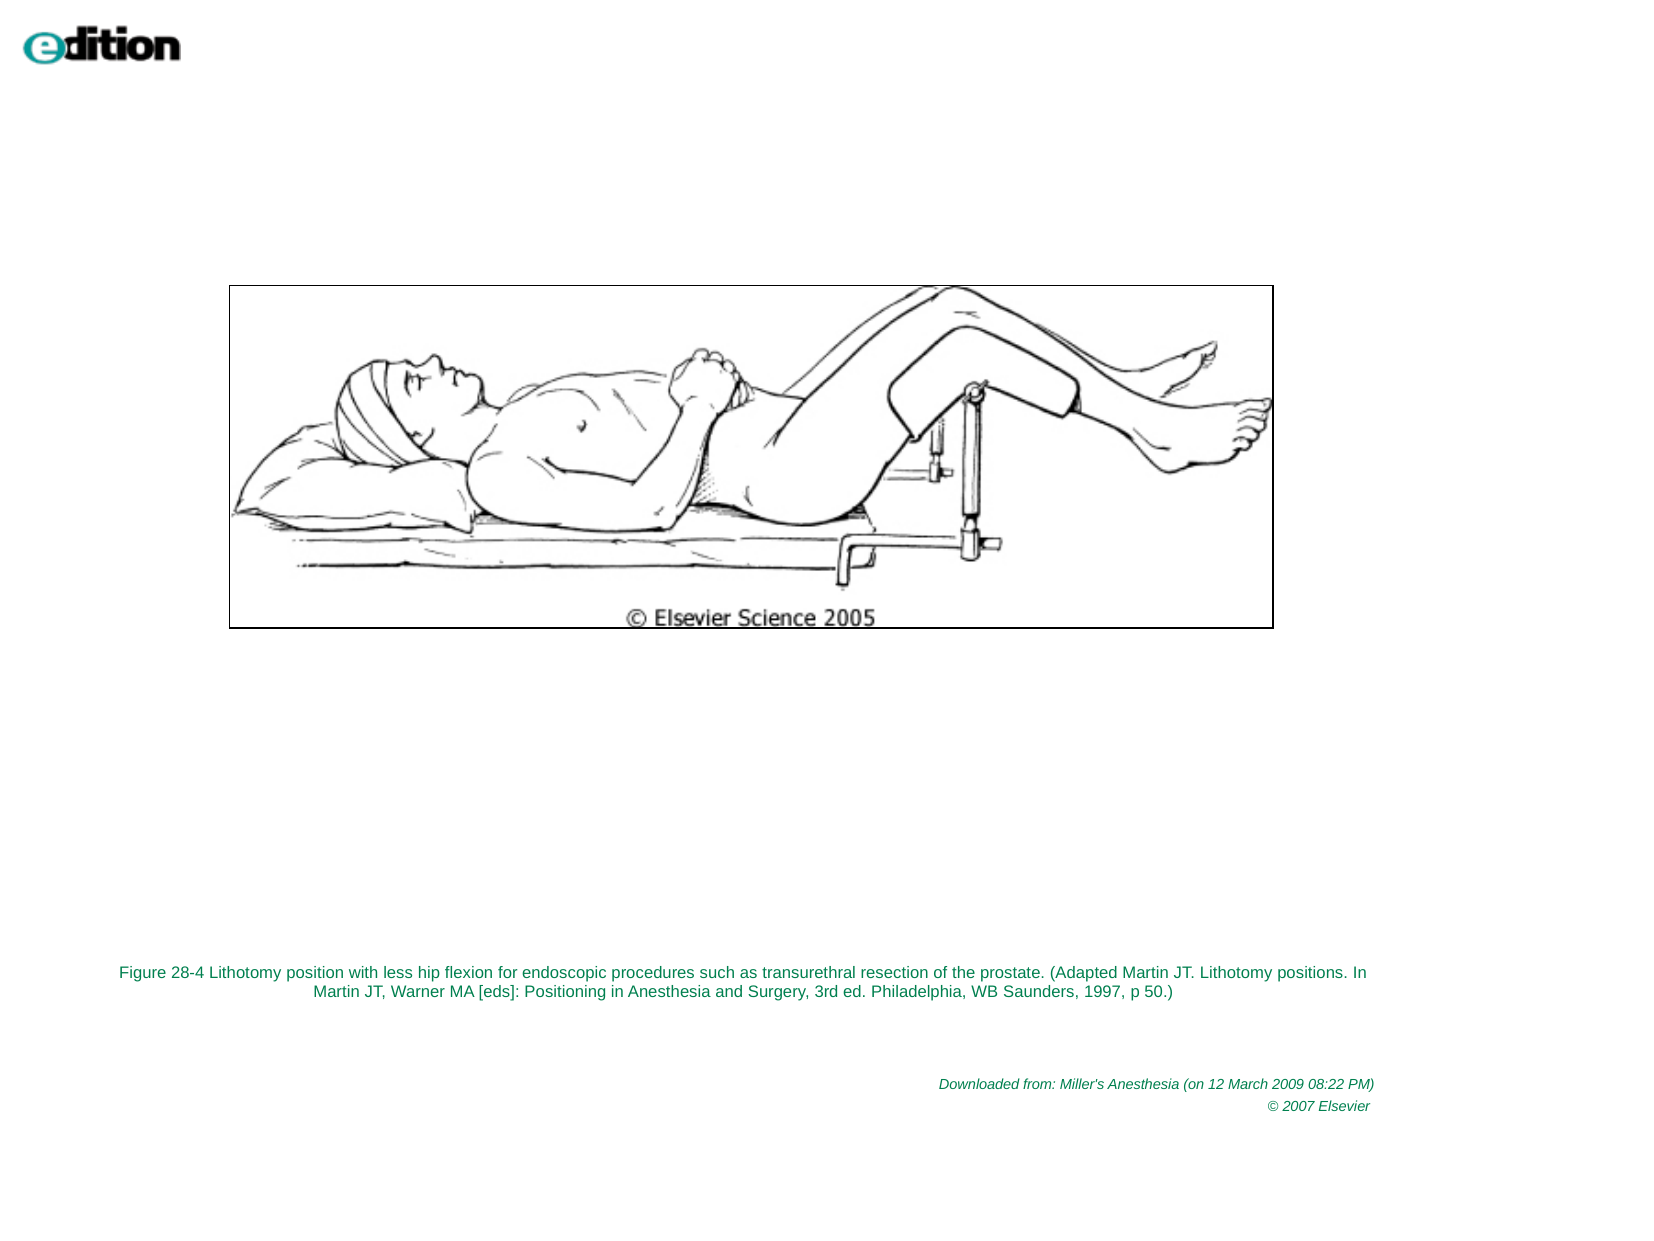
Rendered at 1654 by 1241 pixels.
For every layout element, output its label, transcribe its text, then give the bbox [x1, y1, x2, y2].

text_box © 2007 Elsevier [656, 1090, 1389, 1122]
picture [17, 18, 181, 71]
text_box Figure 28-4 Lithotomy position with less hip flexion for endoscopic procedures such as transurethral resection of the prostate. (Adapted Martin JT. Lithotomy positions. In Martin JT, Warner MA [eds]: Positioning in Anesthesia and Surgery, 3rd ed. Philadelphia, WB Saunders, 1997, p 50.) [100, 955, 1388, 1009]
picture [230, 286, 1273, 628]
text_box Downloaded from: Miller's Anesthesia (on 12 March 2009 08:22 PM) [657, 1069, 1390, 1101]
